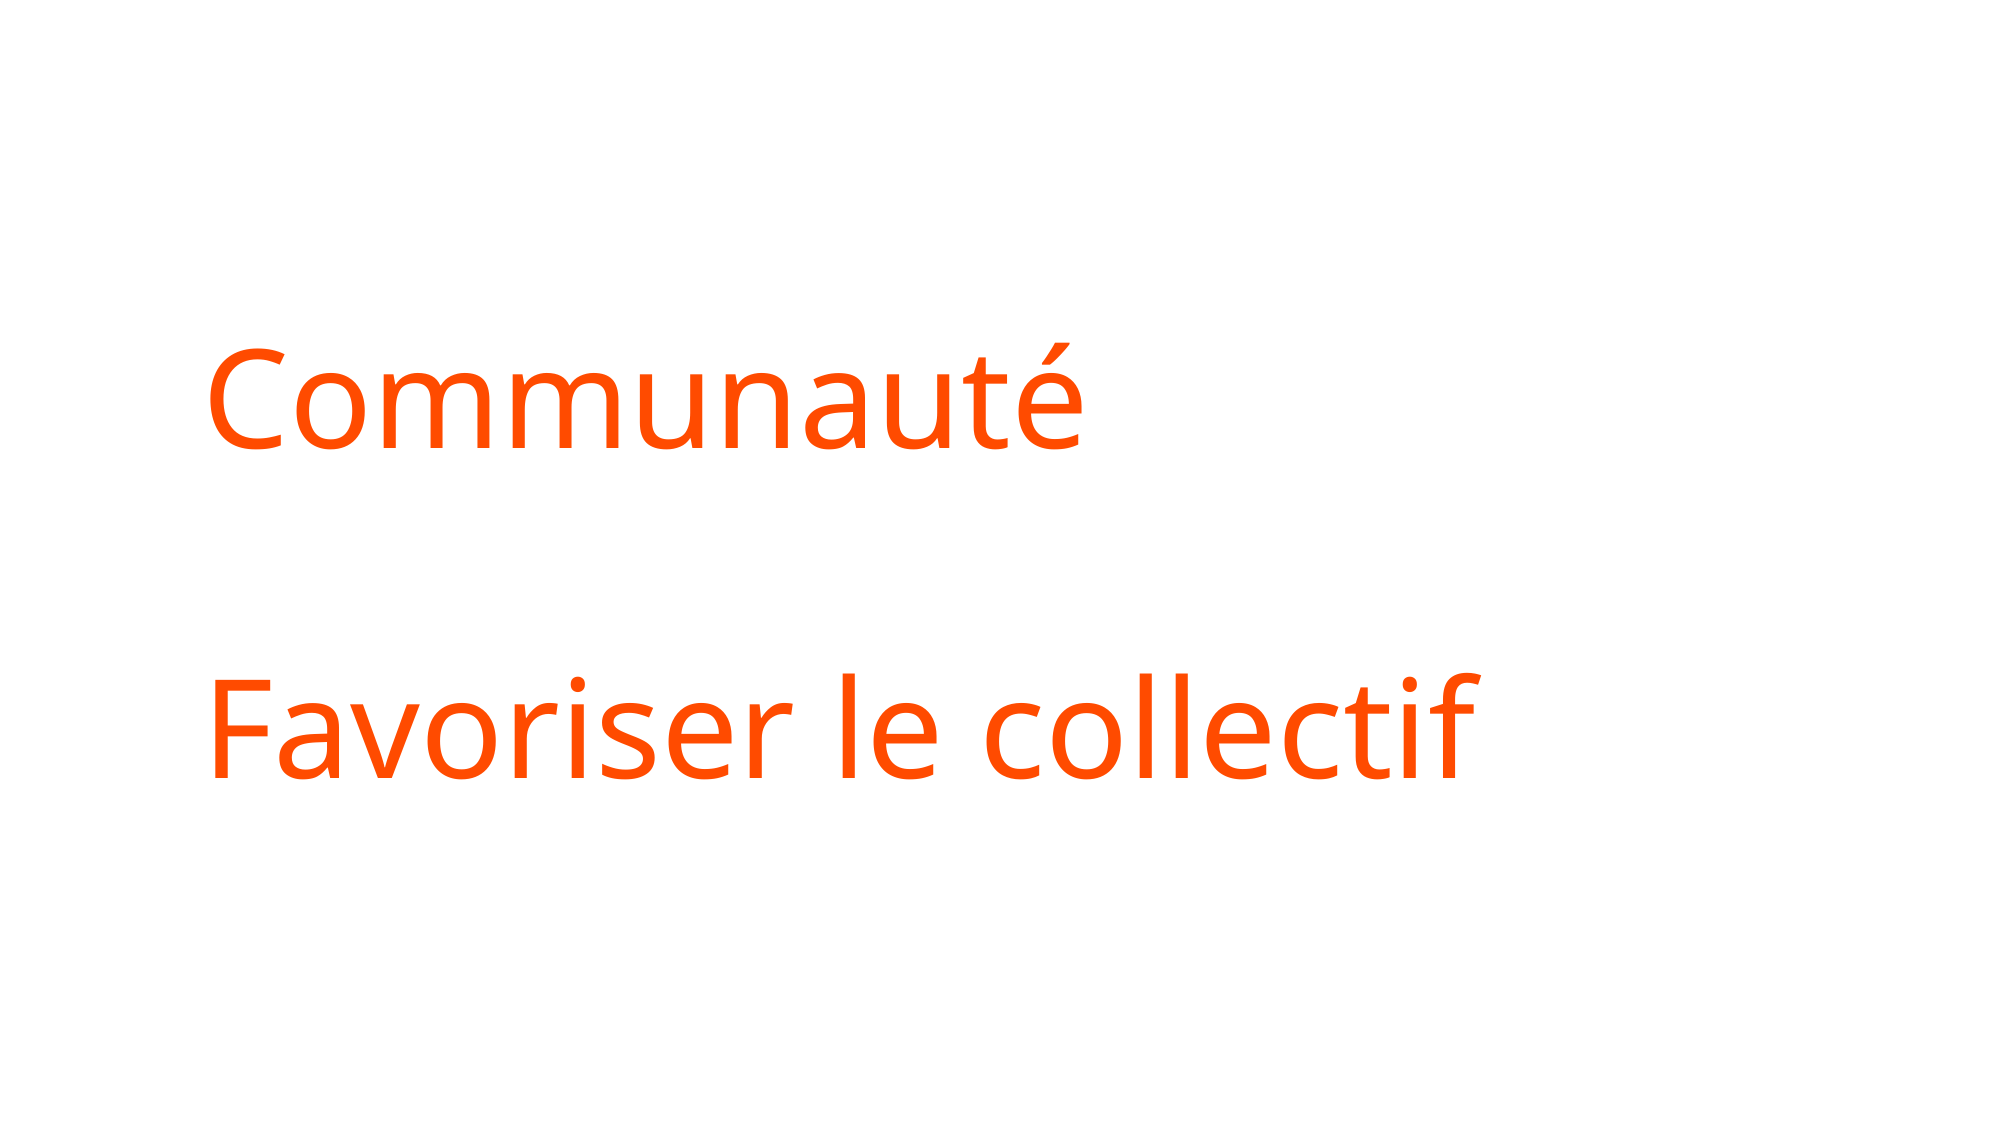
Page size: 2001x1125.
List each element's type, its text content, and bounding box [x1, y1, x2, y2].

text_box Autonomie de pratiques Communauté Budget apprentissage Favoriser le collectif Faire confiance [0, 138, 2000, 987]
